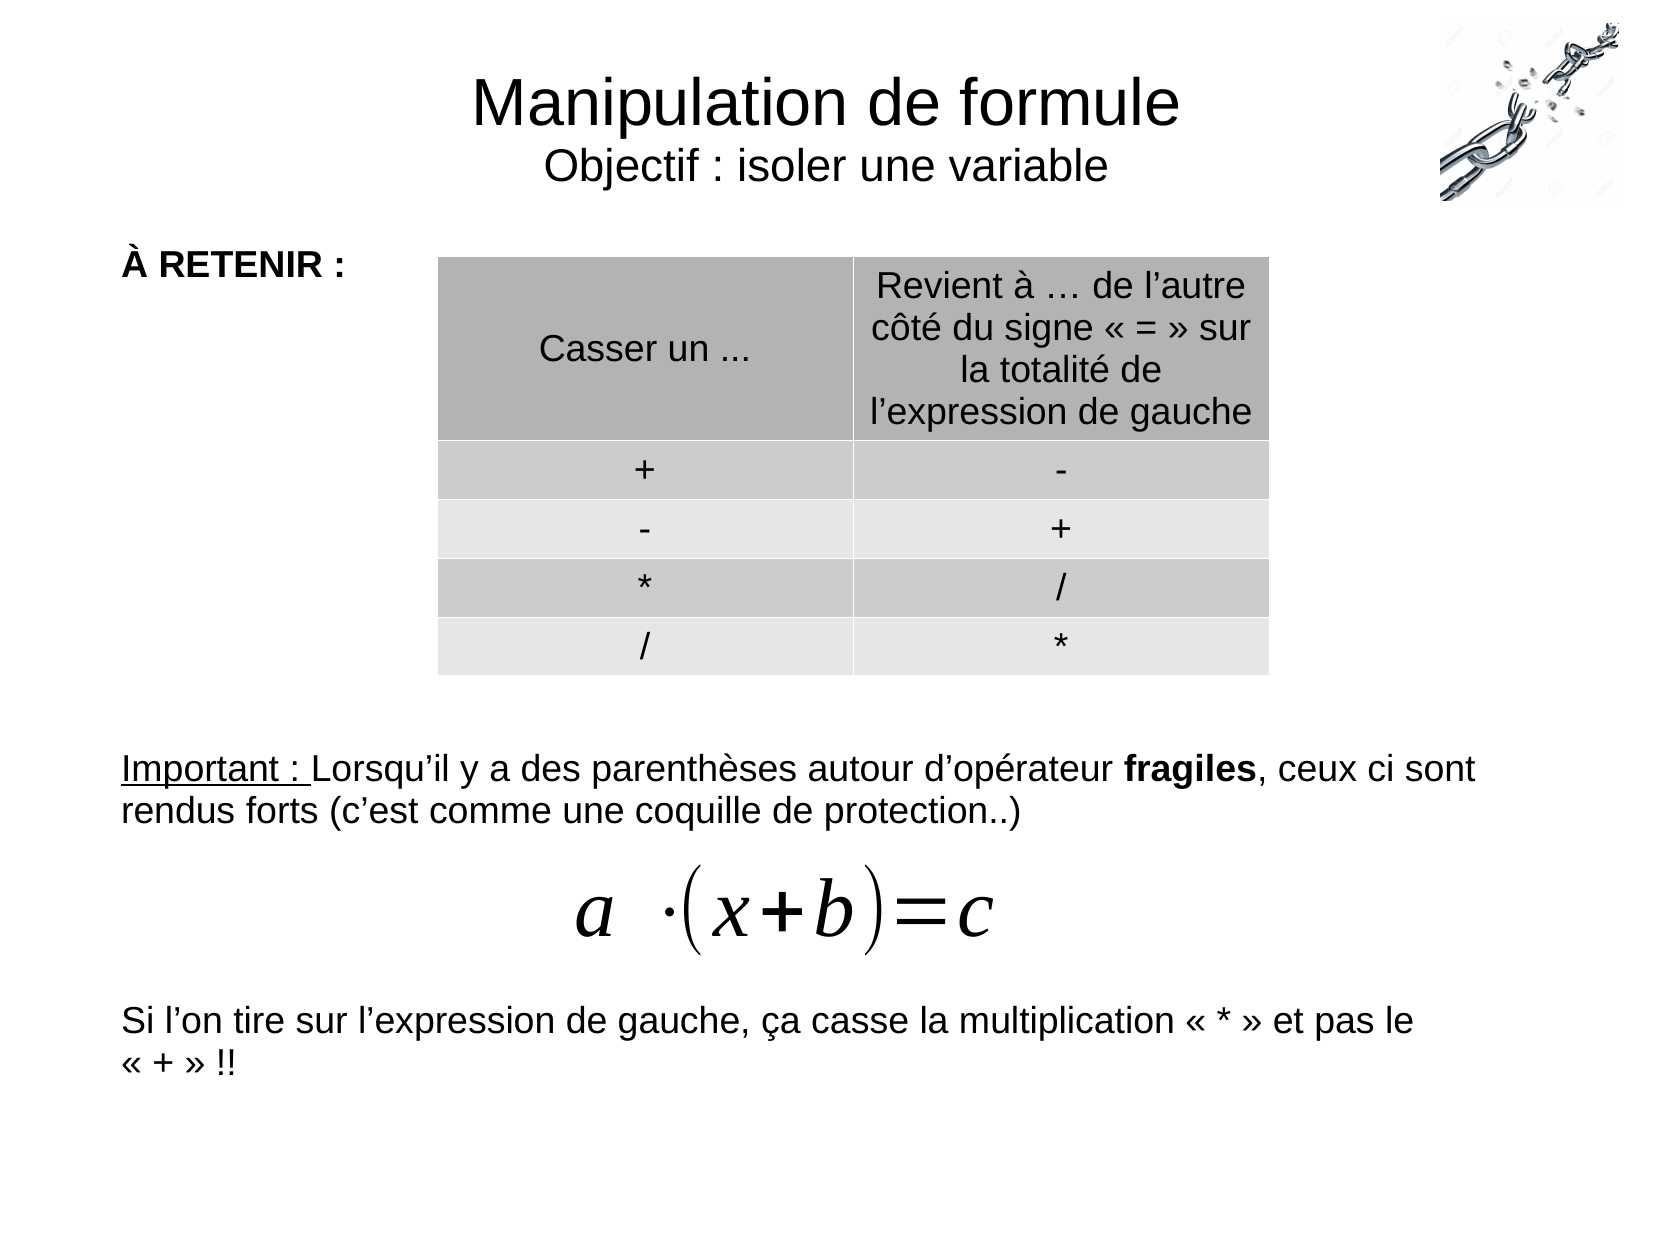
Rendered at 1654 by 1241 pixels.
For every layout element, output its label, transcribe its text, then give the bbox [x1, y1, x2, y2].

chart [566, 861, 1004, 957]
table_header Casser un ... [438, 257, 853, 440]
table_cell * [438, 559, 853, 617]
table_cell + [854, 500, 1269, 558]
picture [1440, 23, 1619, 201]
title Manipulation de formule Objectif : isoler une variable [82, 47, 1571, 210]
table_cell - [854, 441, 1269, 499]
table_header Revient à … de l’autre côté du signe « = » sur la totalité de l’expression de gauche [854, 257, 1269, 440]
table_cell + [438, 441, 853, 499]
text_box À RETENIR : Important : Lorsqu’il y a des parenthèses autour d’opérateur fragiles, ceux ci sont rendus forts (c’est comme une coquille de protection..) Si l’on tire sur l’expression de gauche, ça casse la multiplication « * » et pas le « + » !! [106, 236, 1512, 1091]
table_cell / [438, 618, 853, 675]
table_cell * [854, 618, 1269, 675]
table_cell - [438, 500, 853, 558]
table_cell / [854, 559, 1269, 617]
